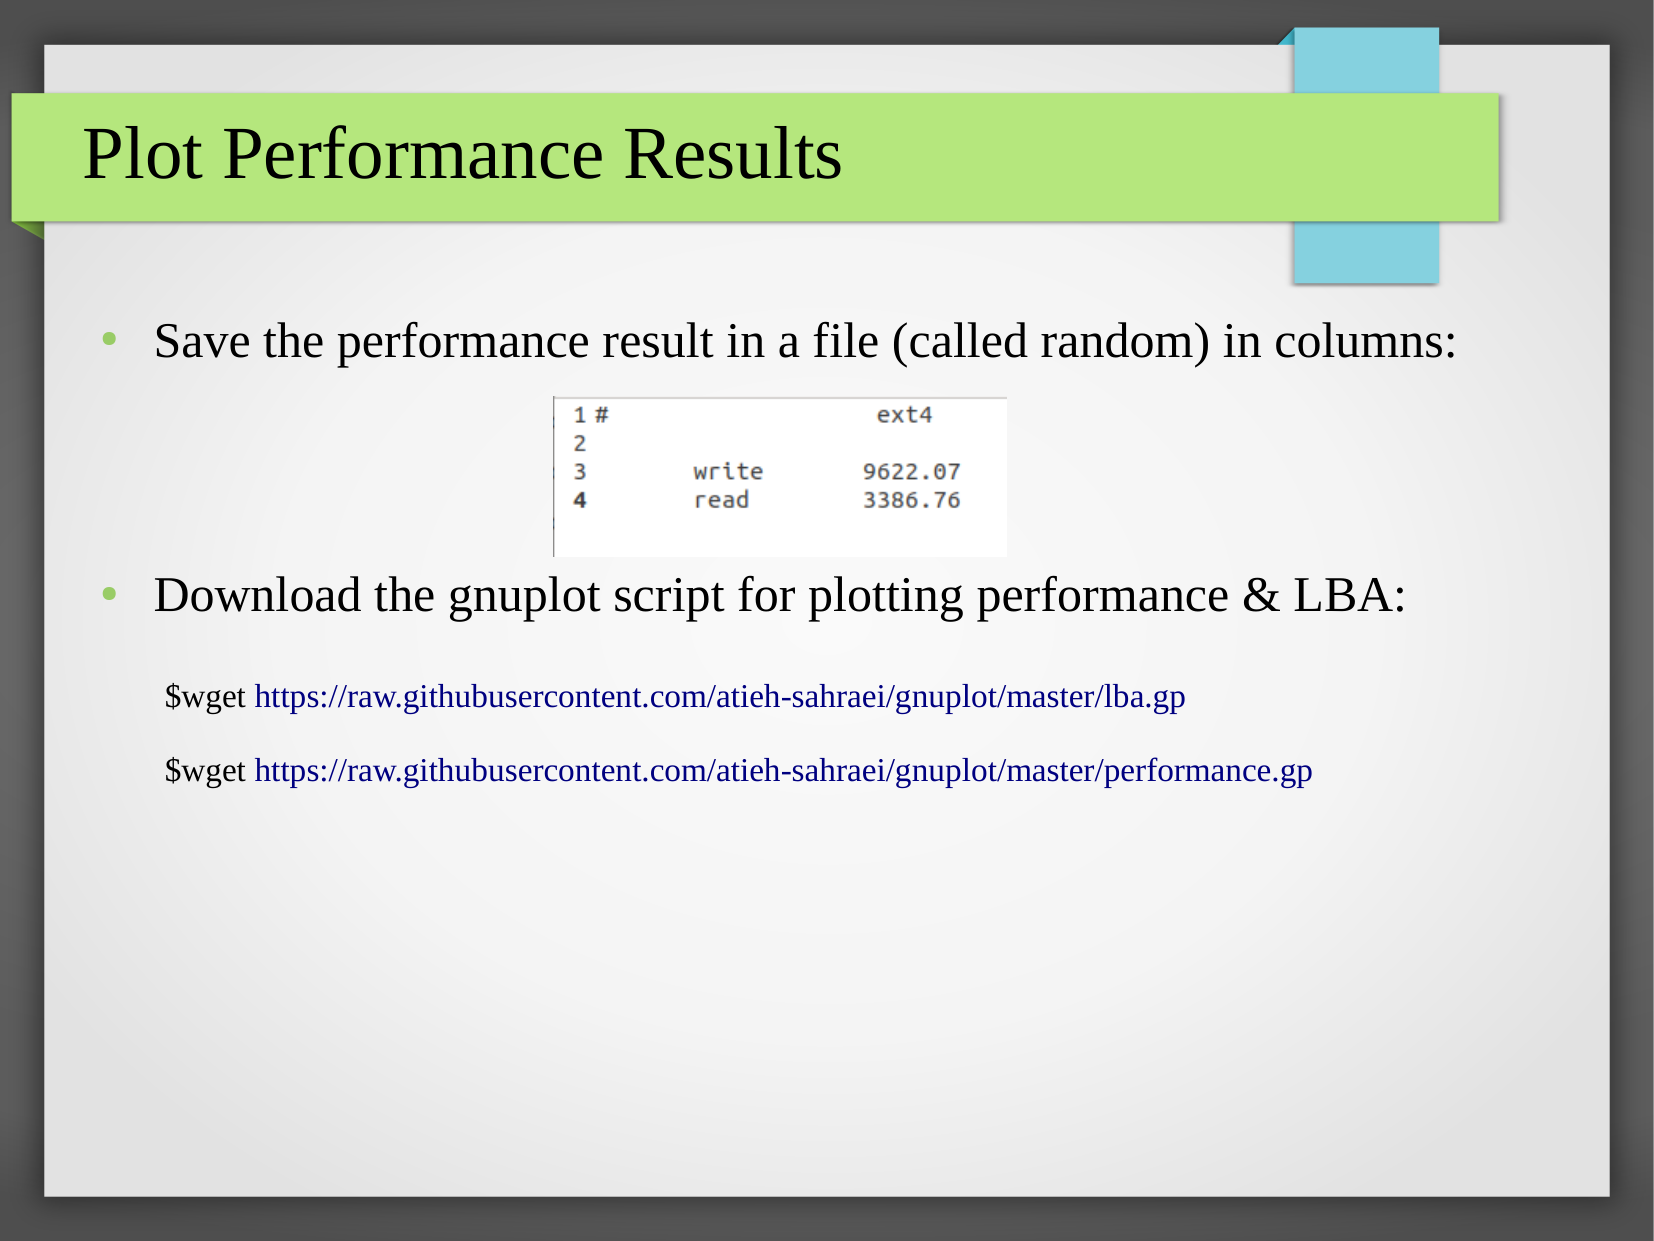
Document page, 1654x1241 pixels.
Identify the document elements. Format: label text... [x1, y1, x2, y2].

picture [0, 0, 1654, 1241]
list Save the performance result in a file (called random) in columns: Download the gnuplot script for plotting performance & LBA: [82, 312, 1571, 1033]
title Plot Performance Results [82, 94, 1264, 213]
text_box $wget https://raw.githubusercontent.com/atieh-sahraei/gnuplot/master/lba.gp $wget https://raw.githubusercontent.com/atieh-sahraei/gnuplot/master/performance.gp [150, 670, 1331, 833]
